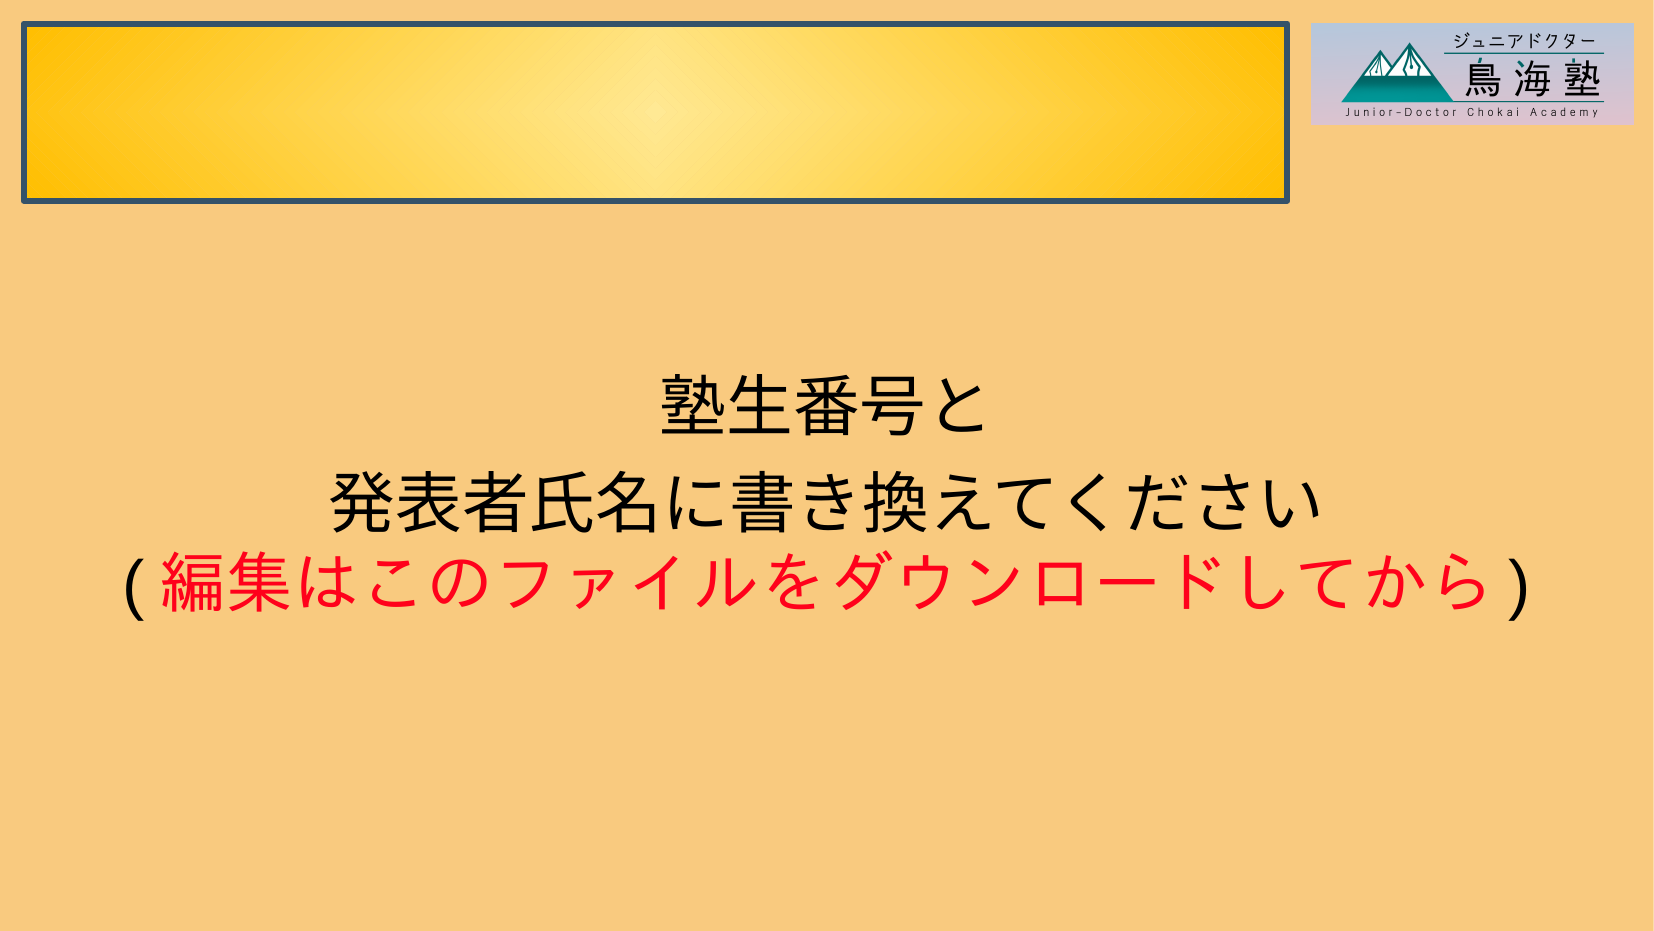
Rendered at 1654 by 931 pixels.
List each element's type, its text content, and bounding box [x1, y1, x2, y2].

picture [1311, 23, 1634, 125]
subtitle 塾生番号と 発表者氏名に書き換えてください (編集はこのファイルをダウンロードしてから) [82, 217, 1571, 758]
